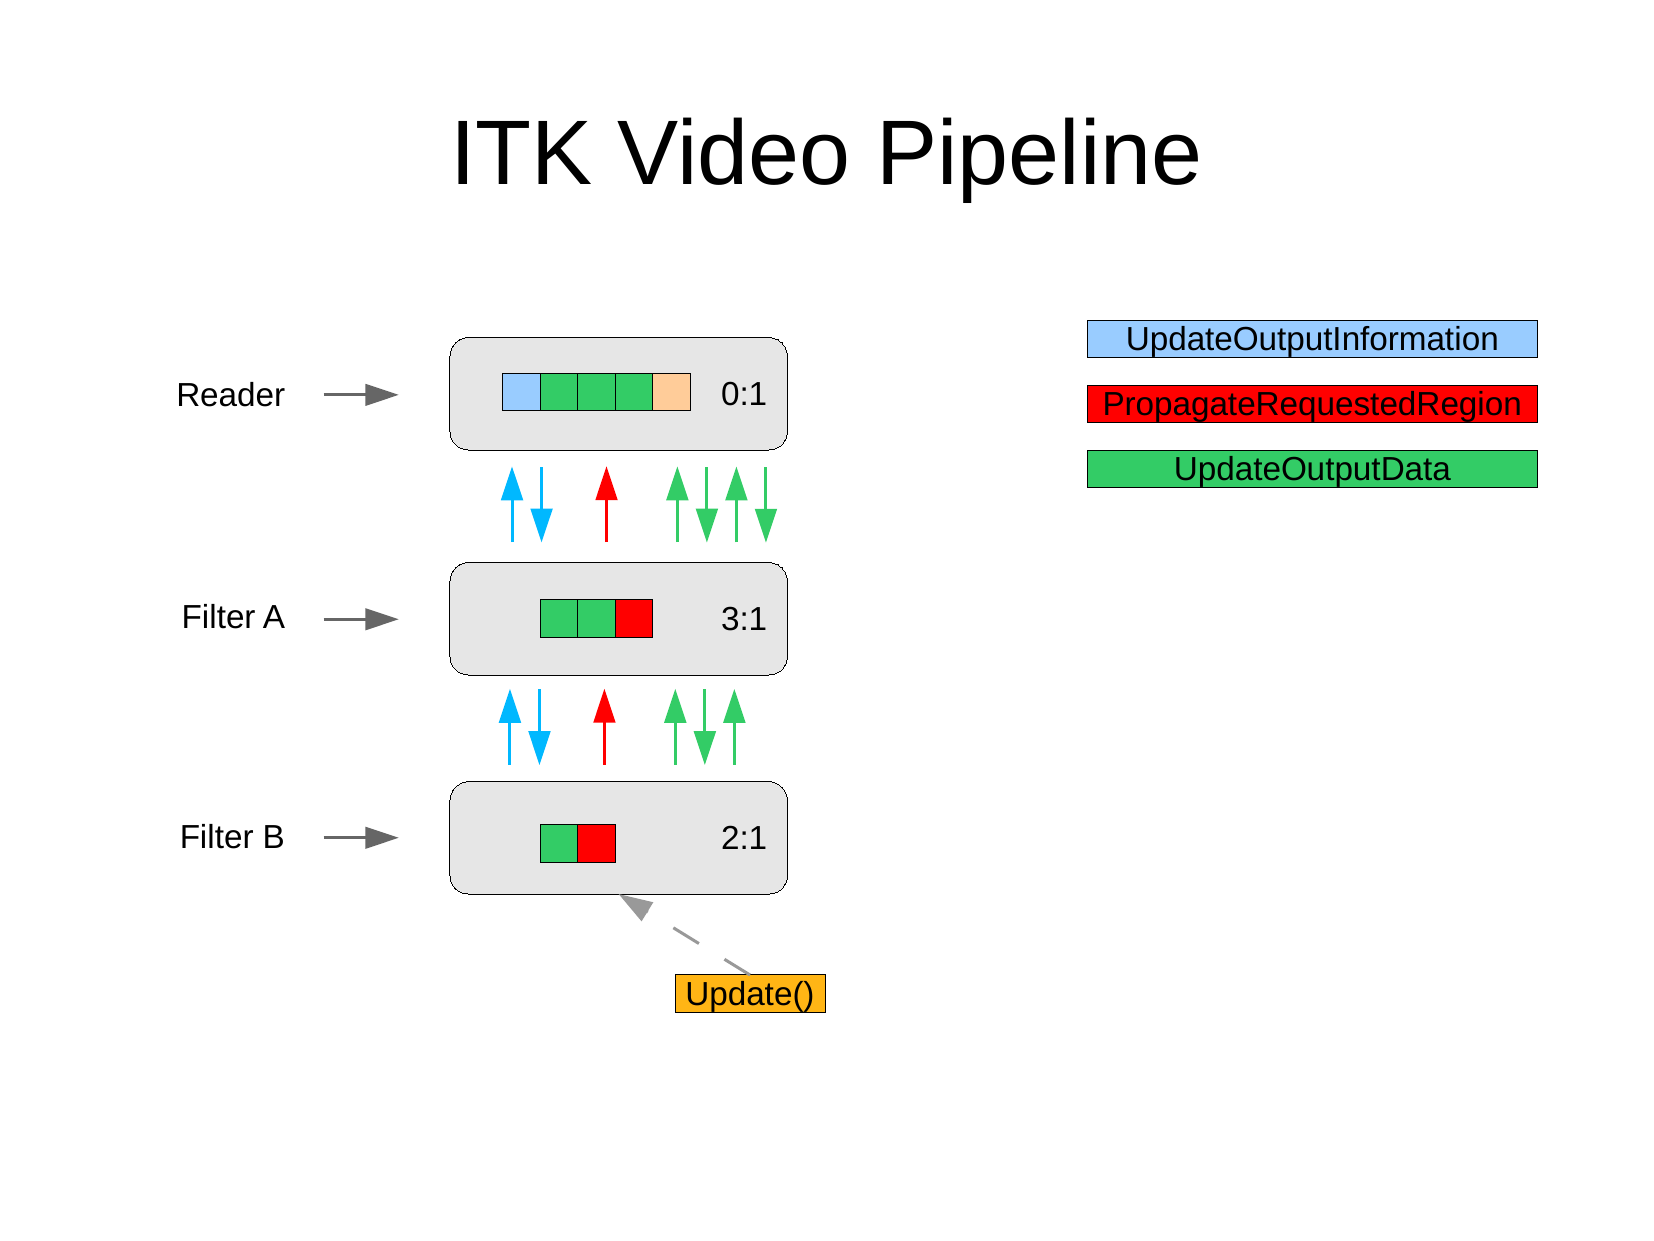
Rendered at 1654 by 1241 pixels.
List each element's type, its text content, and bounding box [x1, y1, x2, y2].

text_box 2:1 [449, 781, 788, 895]
text_box [540, 599, 653, 638]
text_box PropagateRequestedRegion [1087, 385, 1538, 423]
text_box 3:1 [449, 562, 788, 676]
text_box Update() [675, 974, 826, 1013]
text_box Reader [112, 369, 301, 422]
text_box UpdateOutputInformation [1087, 320, 1538, 358]
text_box Filter B [112, 810, 301, 863]
text_box 0:1 [449, 337, 788, 451]
text_box UpdateOutputData [1087, 450, 1538, 488]
title ITK Video Pipeline [82, 56, 1571, 250]
text_box [502, 373, 691, 411]
text_box Filter A [112, 591, 301, 644]
text_box [540, 824, 616, 863]
